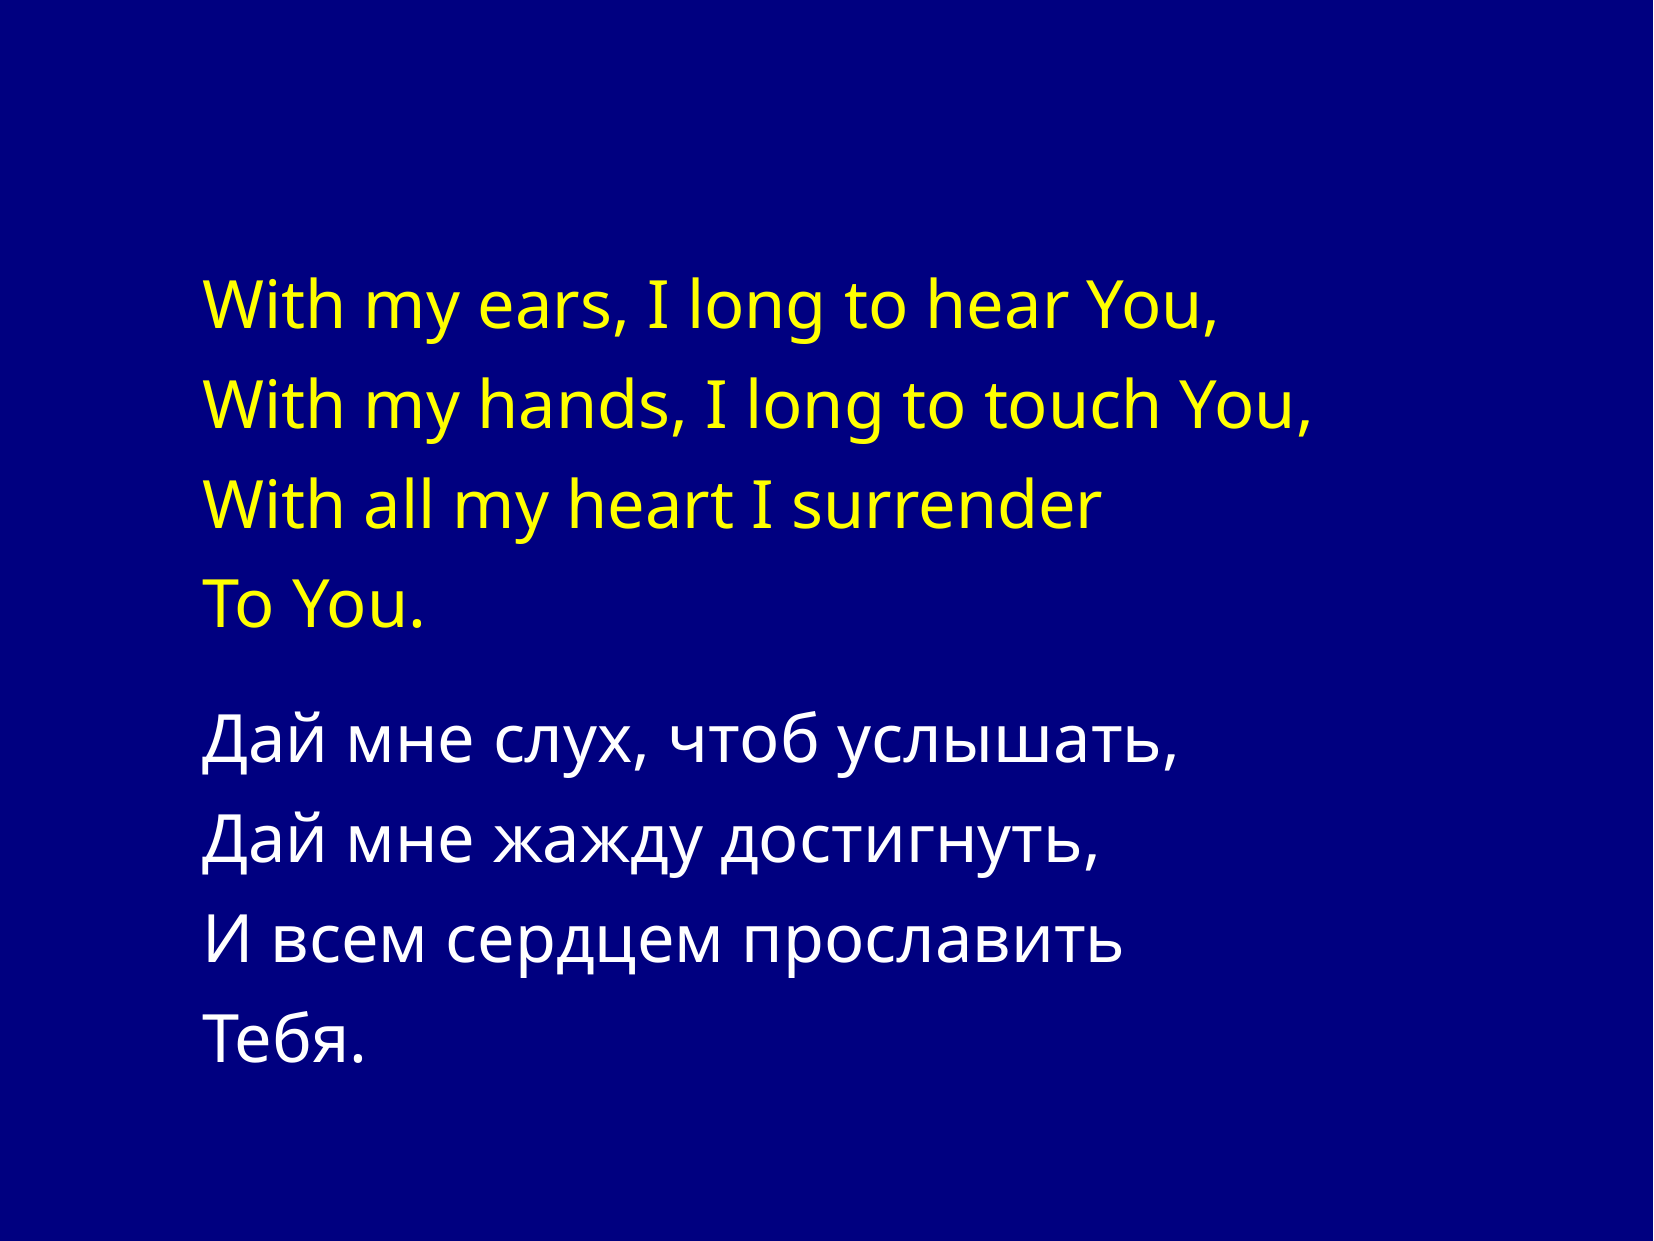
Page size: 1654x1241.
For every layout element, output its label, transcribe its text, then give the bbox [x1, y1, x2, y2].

text_box Дай мне слух, чтоб услышать, Дай мне жажду достигнуть, И всем сердцем прославить Тебя. [75, 675, 1576, 1163]
text_box With my ears, I long to hear You, With my hands, I long to touch You, With all my heart I surrender To You. [75, 150, 1576, 638]
